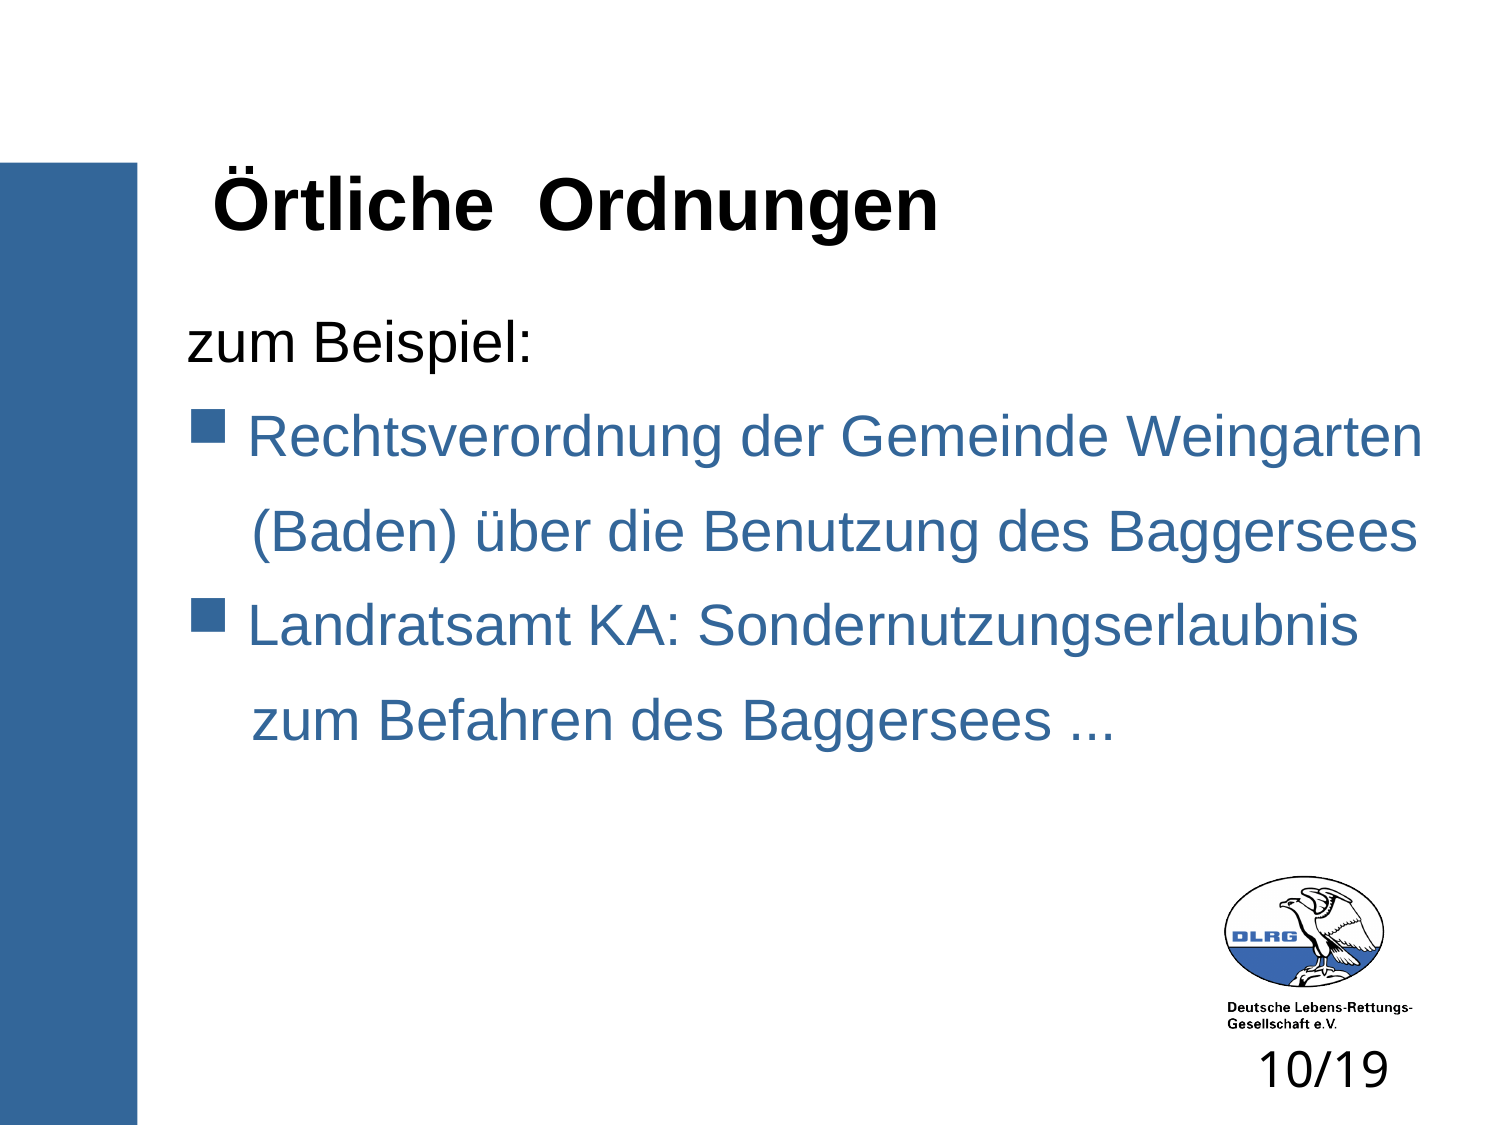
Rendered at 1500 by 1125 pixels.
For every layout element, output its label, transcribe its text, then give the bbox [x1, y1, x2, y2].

text_box Örtliche Ordnungen [197, 148, 957, 254]
picture [1224, 910, 1413, 1030]
text_box <Nummer>/19 [1241, 1030, 1500, 1106]
text_box zum Beispiel: Rechtsverordnung der Gemeinde Weingarten (Baden) über die Benutzung des Baggersees Landratsamt KA: Sondernutzungserlaubnis zum Befahren des Baggersees ... [171, 271, 1482, 910]
